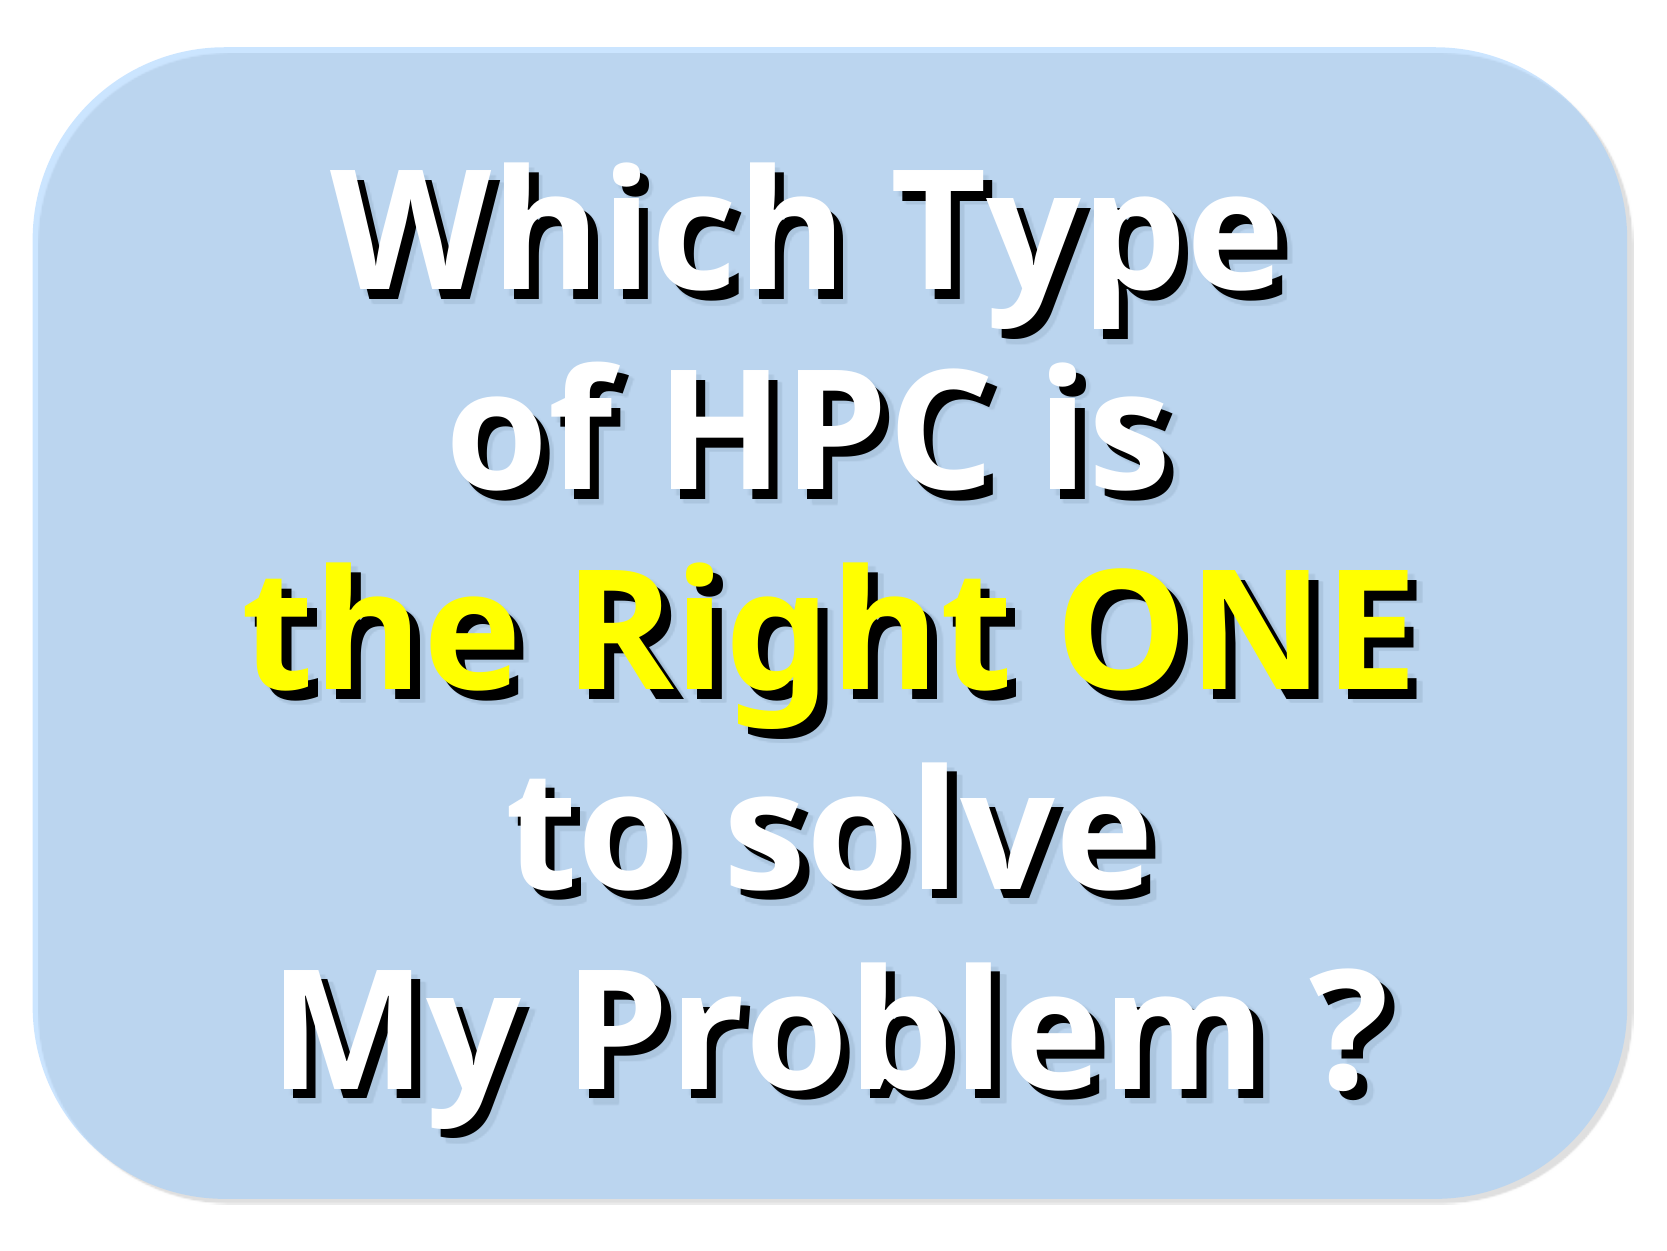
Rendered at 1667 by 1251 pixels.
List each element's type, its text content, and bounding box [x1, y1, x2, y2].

text_box Which Type of HPC is the Right ONE to solve My Problem ? [32, 47, 1628, 1199]
